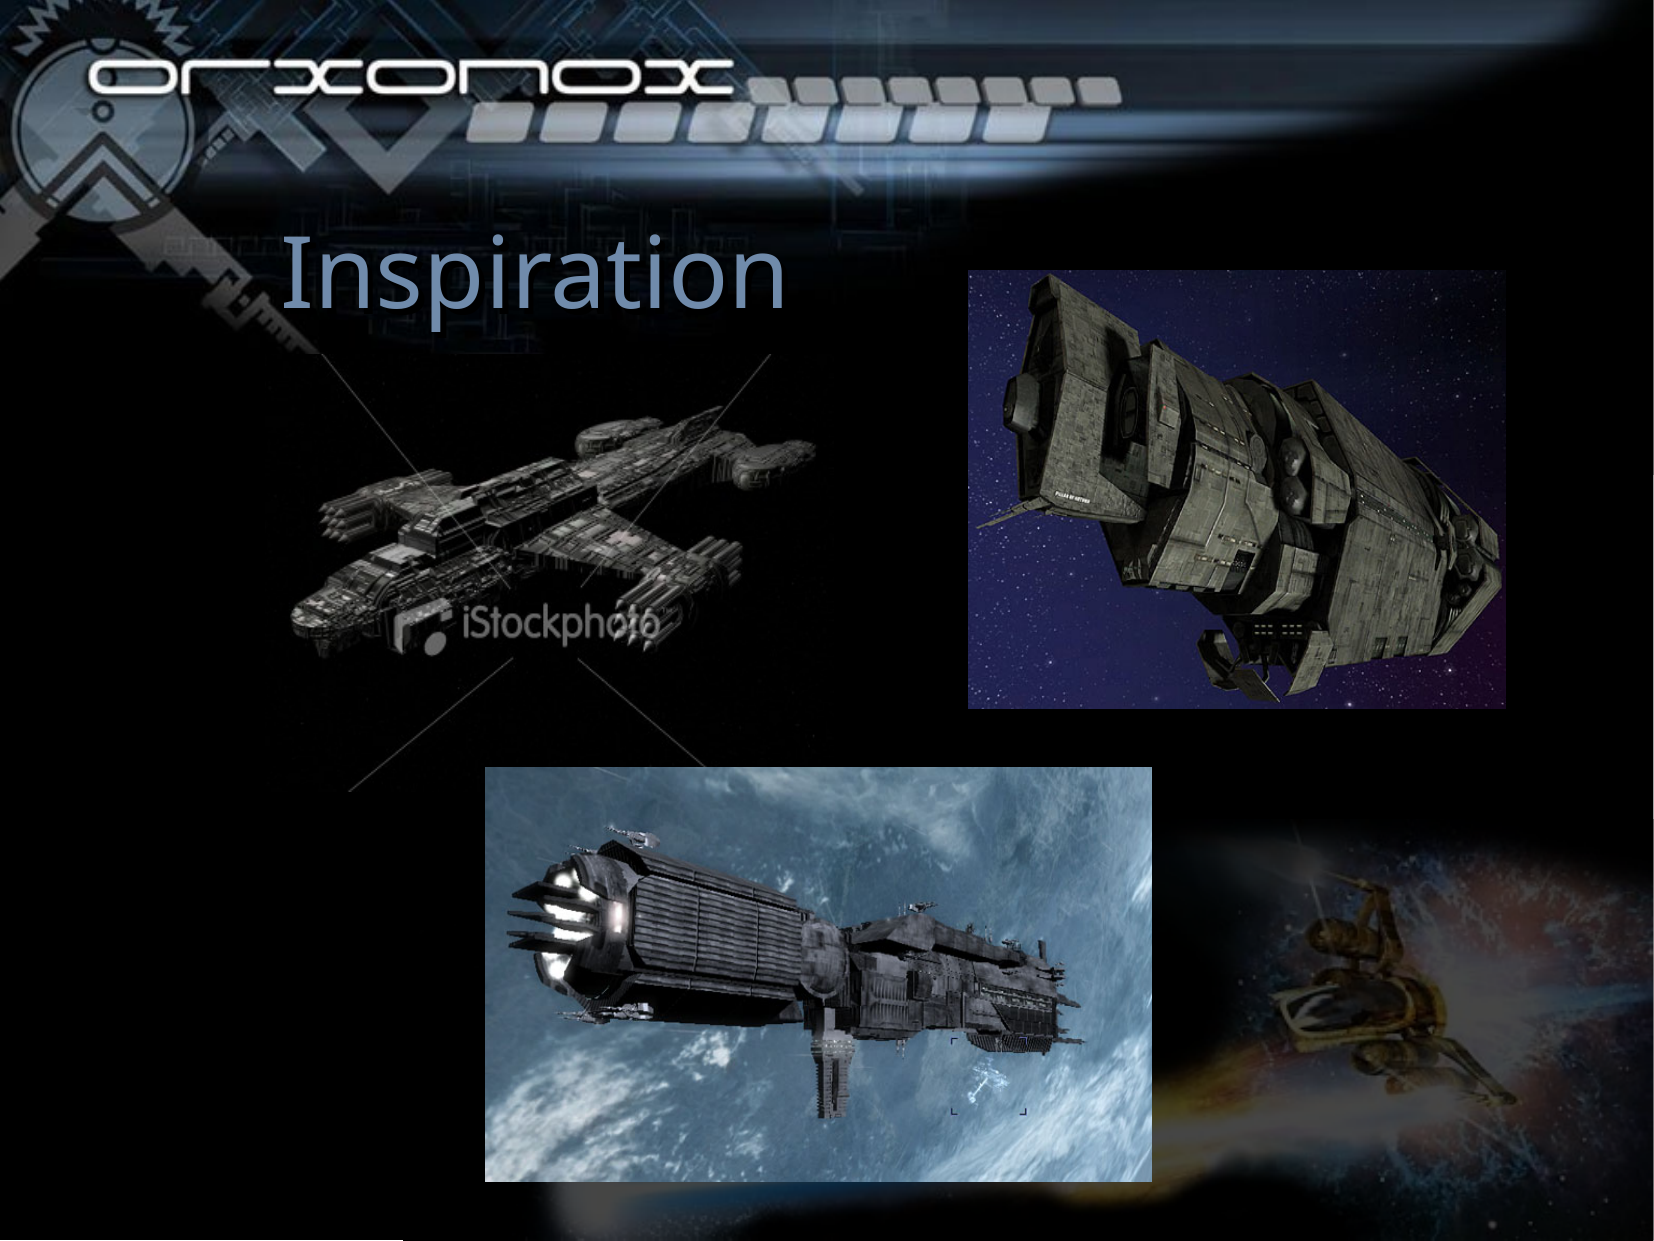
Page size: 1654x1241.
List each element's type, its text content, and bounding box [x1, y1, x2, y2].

text_box Inspiration [265, 194, 1241, 250]
picture [0, 0, 1654, 1241]
